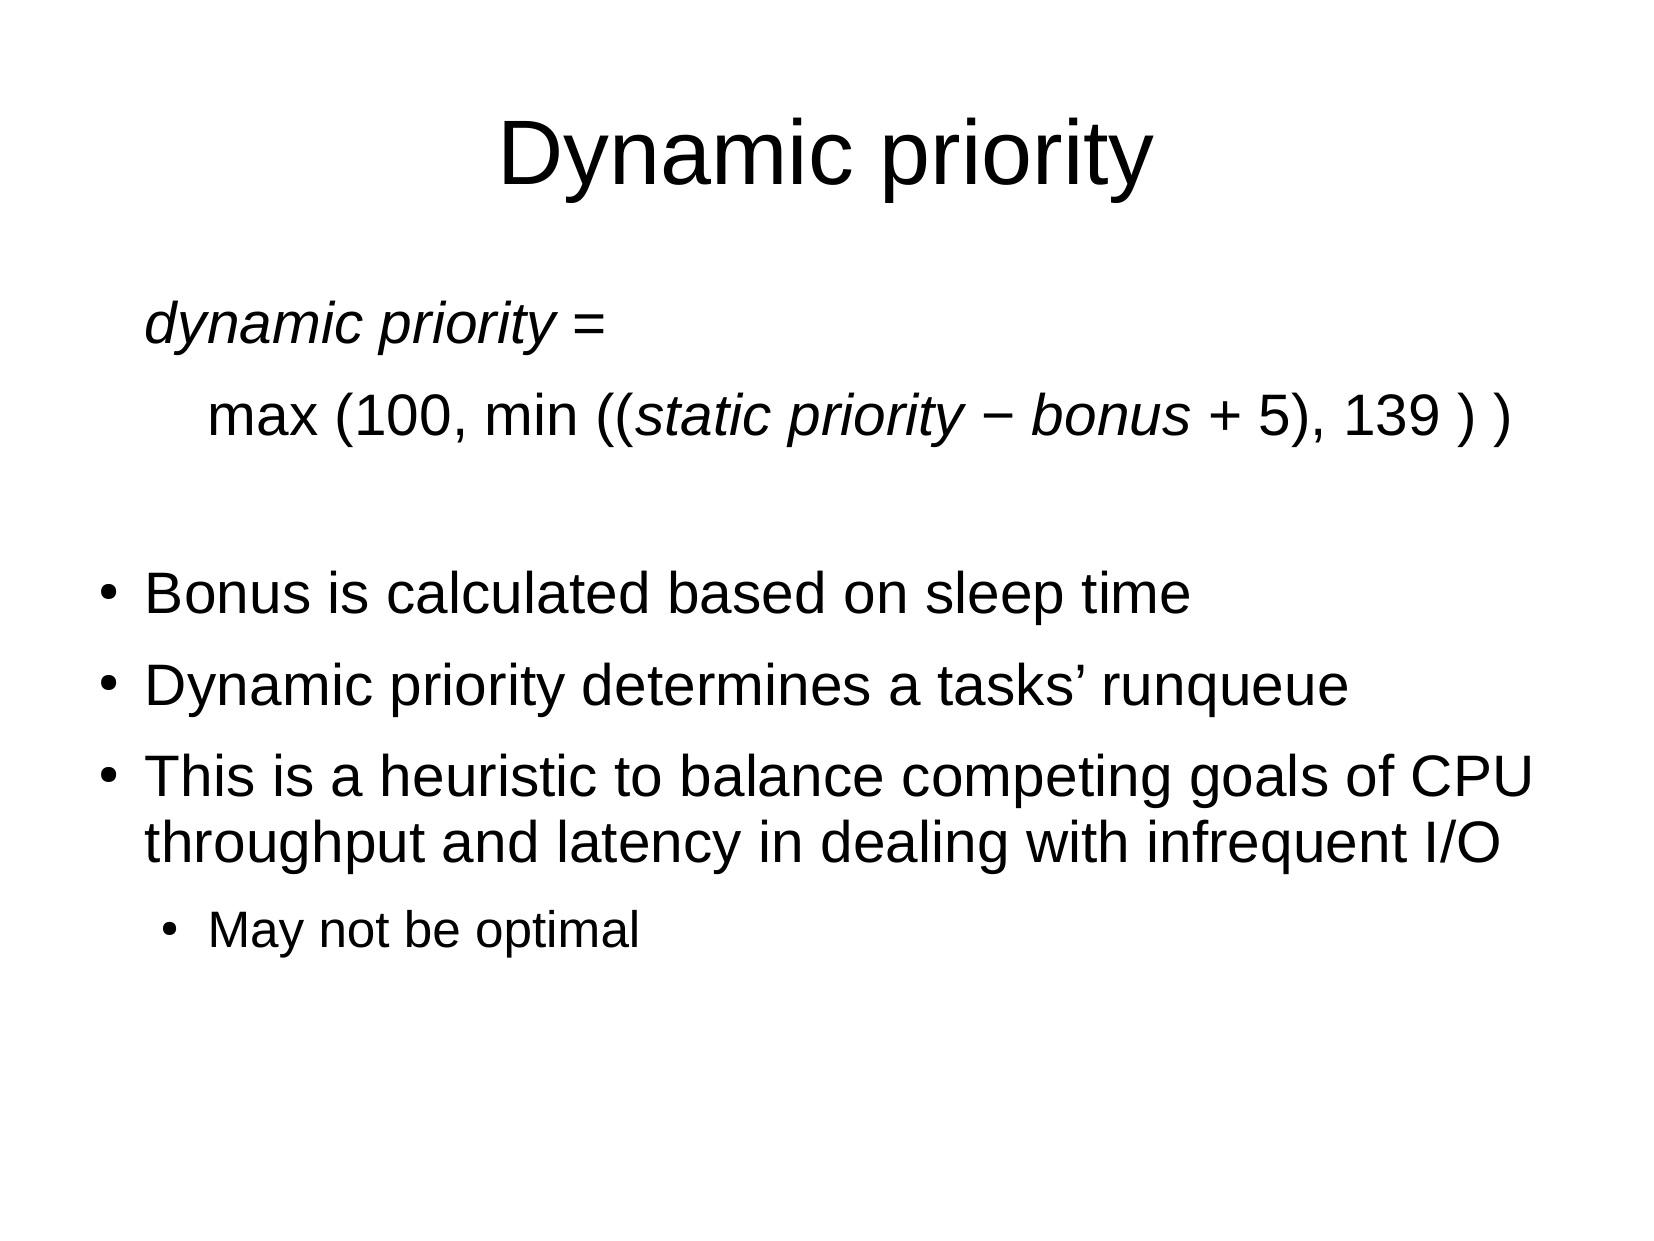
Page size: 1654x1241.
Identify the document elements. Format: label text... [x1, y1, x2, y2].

list dynamic priority = max (100, min ((static priority − bonus + 5), 139 ) ) Bonus is calculated based on sleep time Dynamic priority determines a tasks’ runqueue This is a heuristic to balance competing goals of CPU throughput and latency in dealing with infrequent I/O May not be optimal [82, 290, 1571, 1010]
title Dynamic priority [82, 49, 1571, 257]
